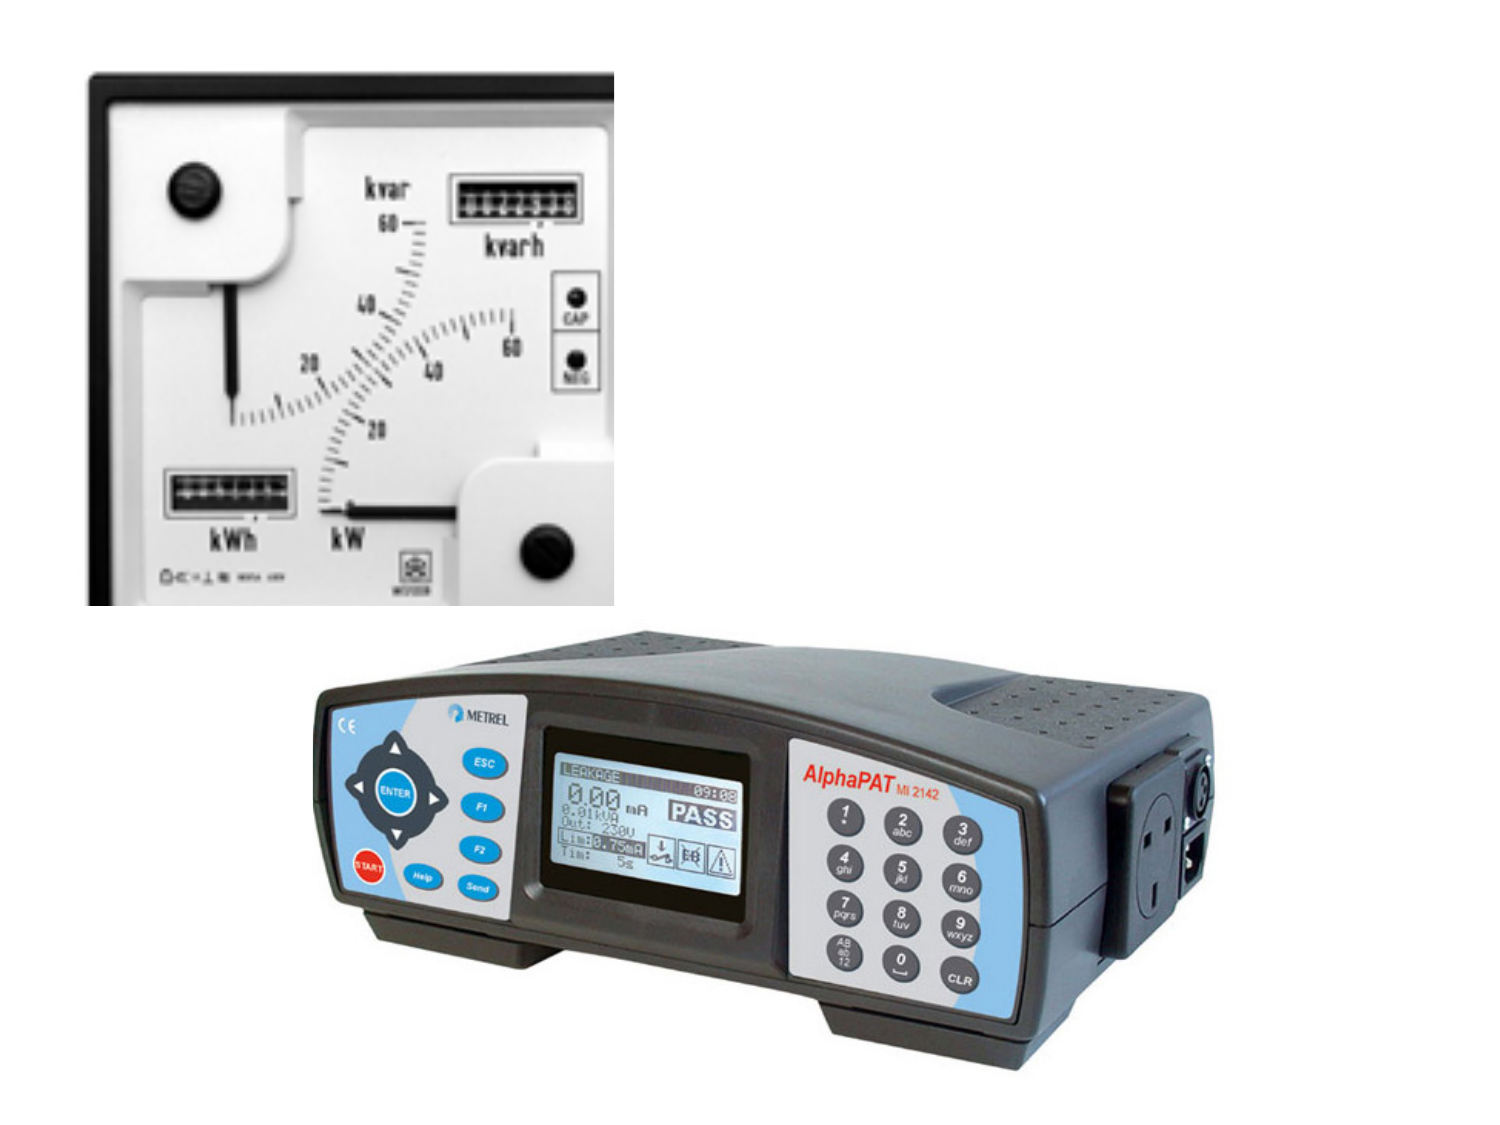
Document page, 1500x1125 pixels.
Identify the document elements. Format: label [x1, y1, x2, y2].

picture [53, 42, 615, 606]
picture [312, 609, 1378, 1083]
